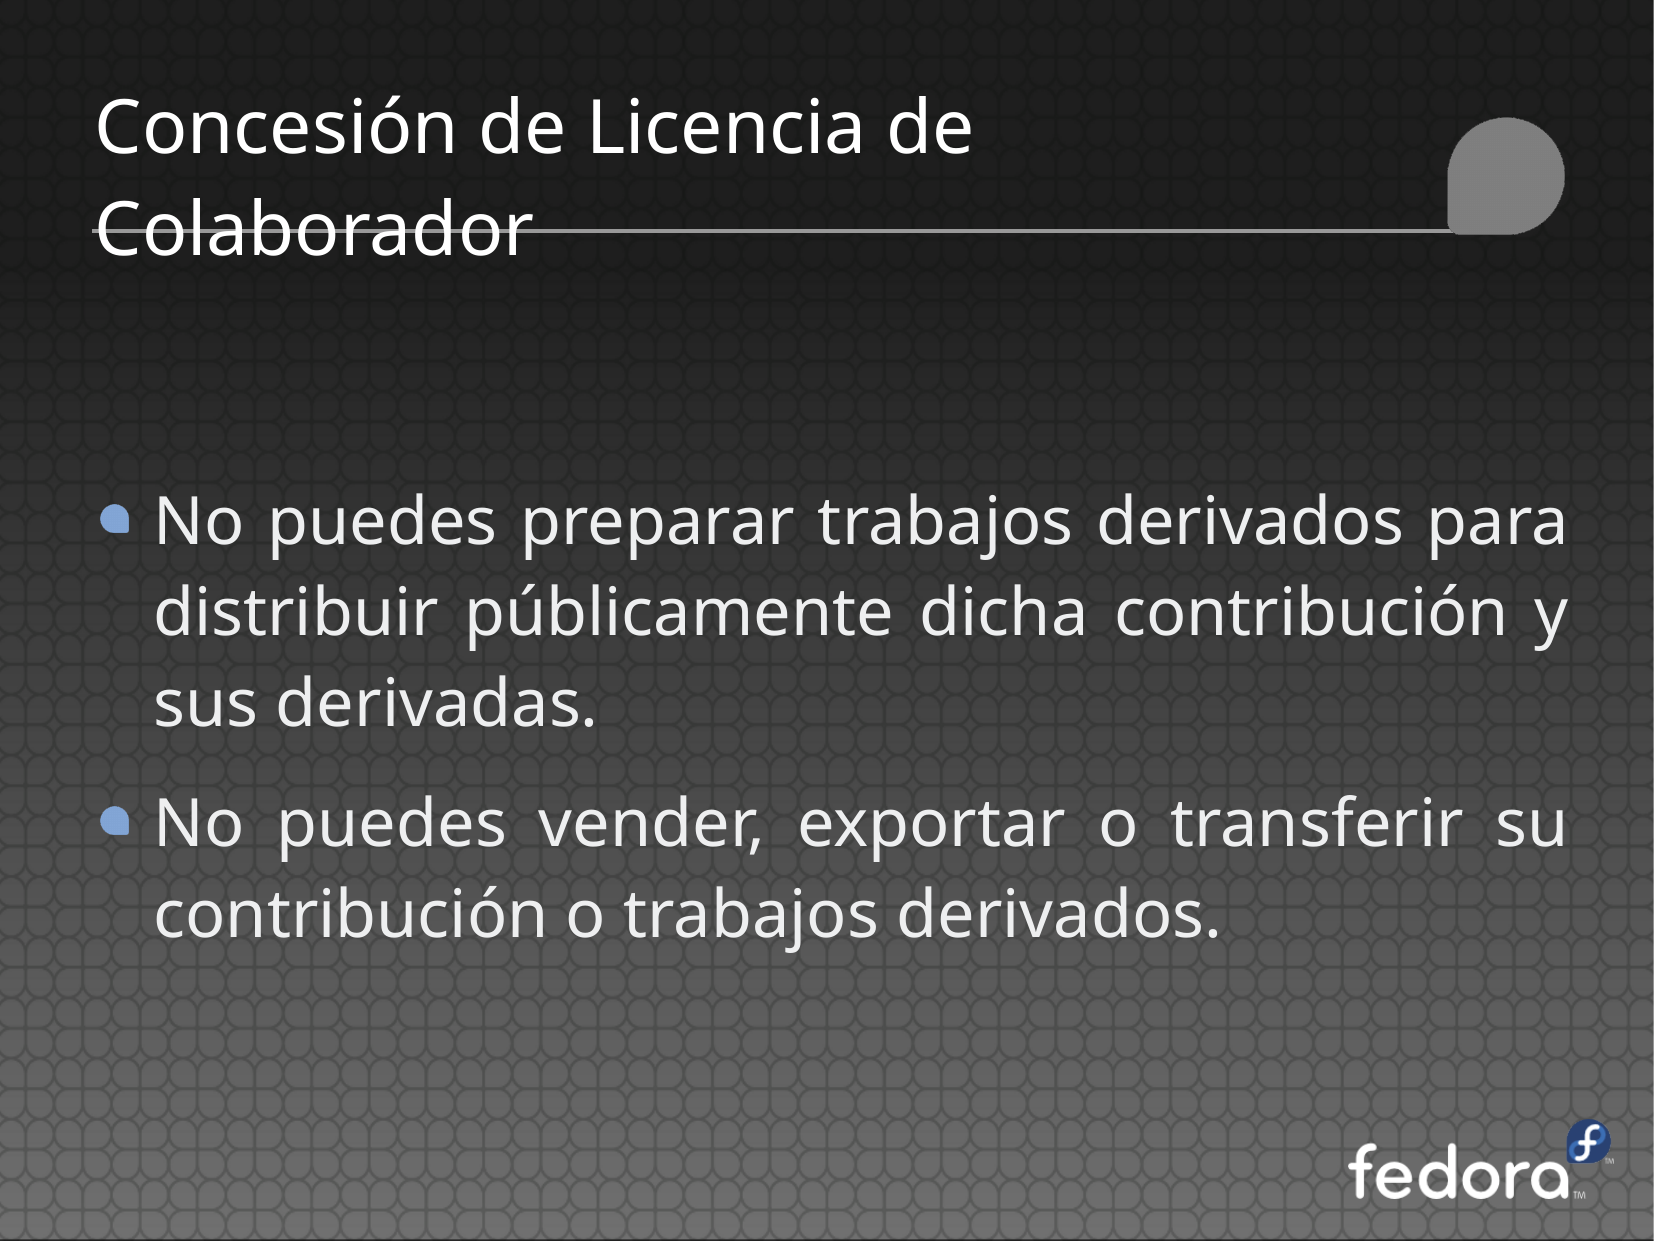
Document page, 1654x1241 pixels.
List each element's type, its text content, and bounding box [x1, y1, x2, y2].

picture [0, 0, 1654, 1241]
list No puedes preparar trabajos derivados para distribuir públicamente dicha contribución y sus derivadas. No puedes vender, exportar o transferir su contribución o trabajos derivados. [82, 473, 1571, 932]
title Concesión de Licencia de Colaborador [94, 100, 1426, 251]
